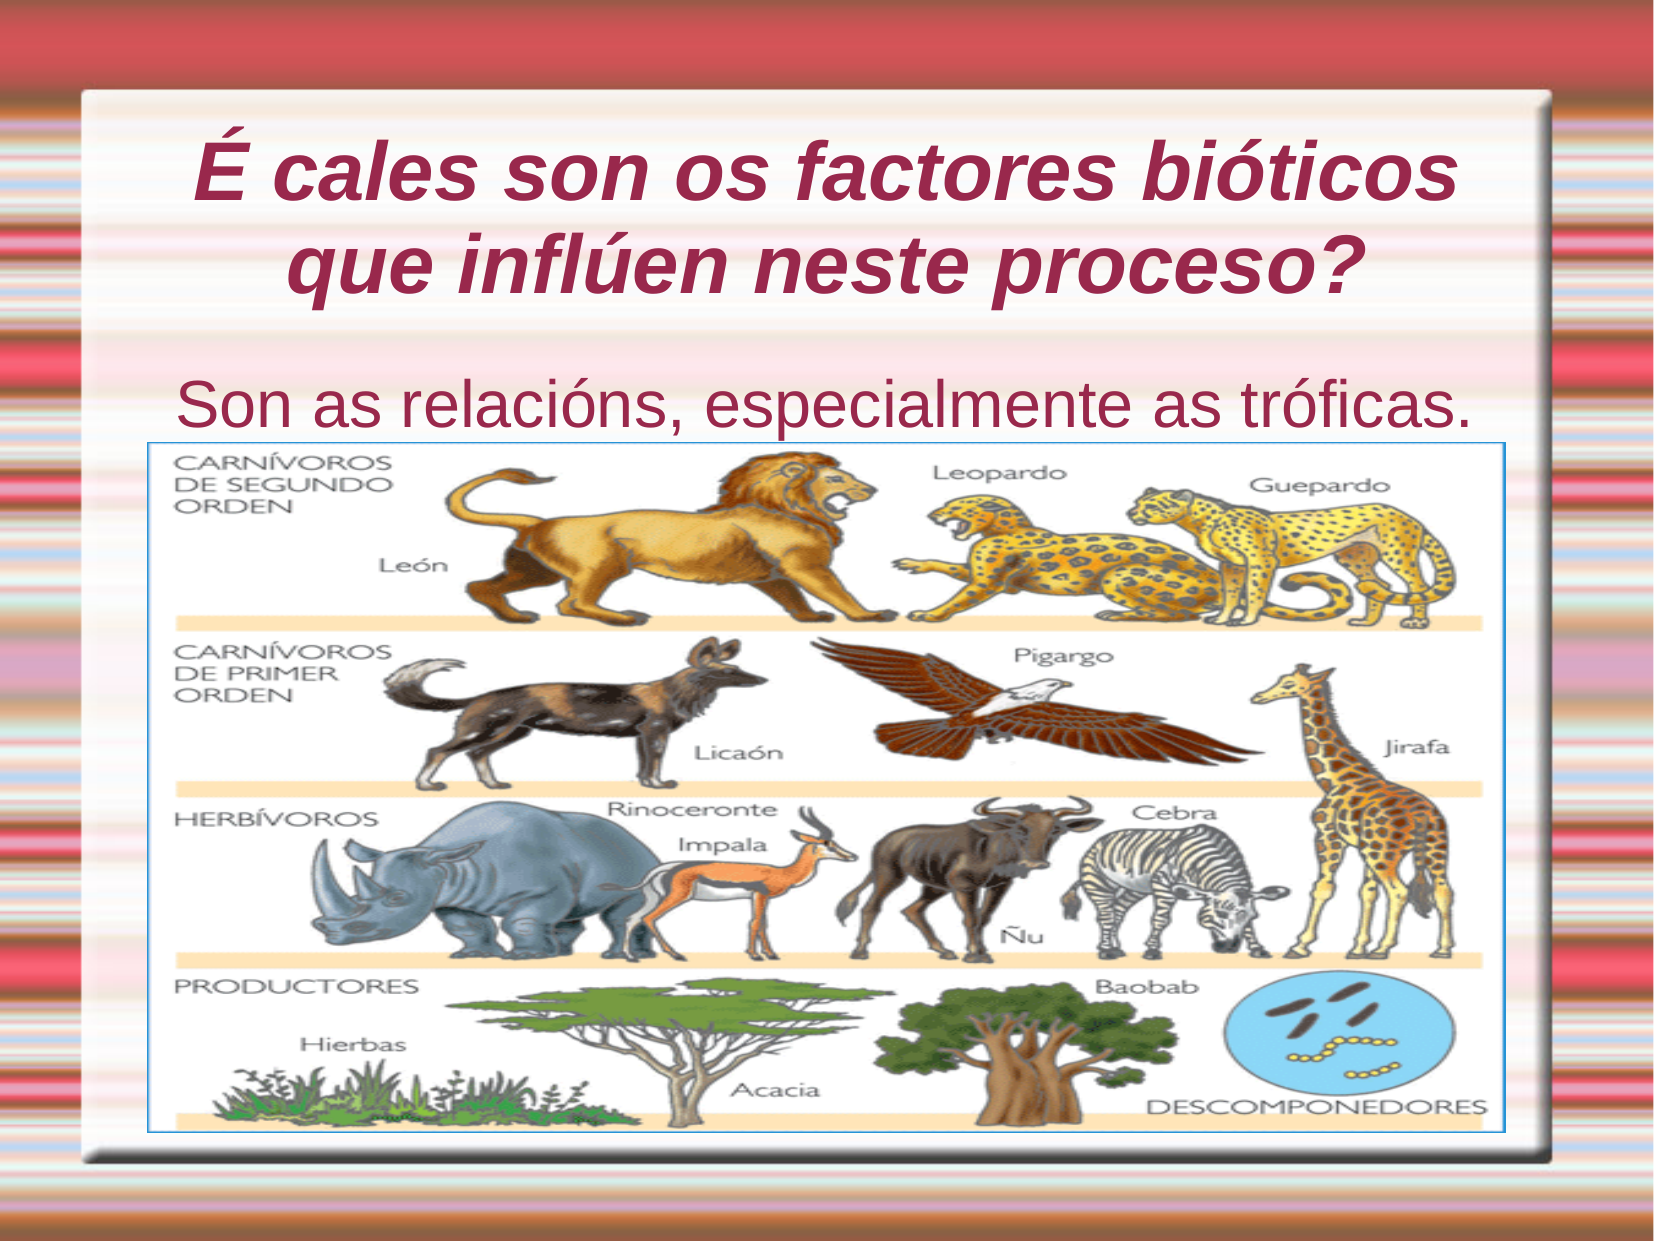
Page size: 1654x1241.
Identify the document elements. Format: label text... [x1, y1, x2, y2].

subtitle Son as relacións, especialmente as tróficas. [134, 358, 1516, 1125]
picture [0, 0, 1654, 1241]
title É cales son os factores bióticos que inflúen neste proceso? [121, 122, 1534, 315]
